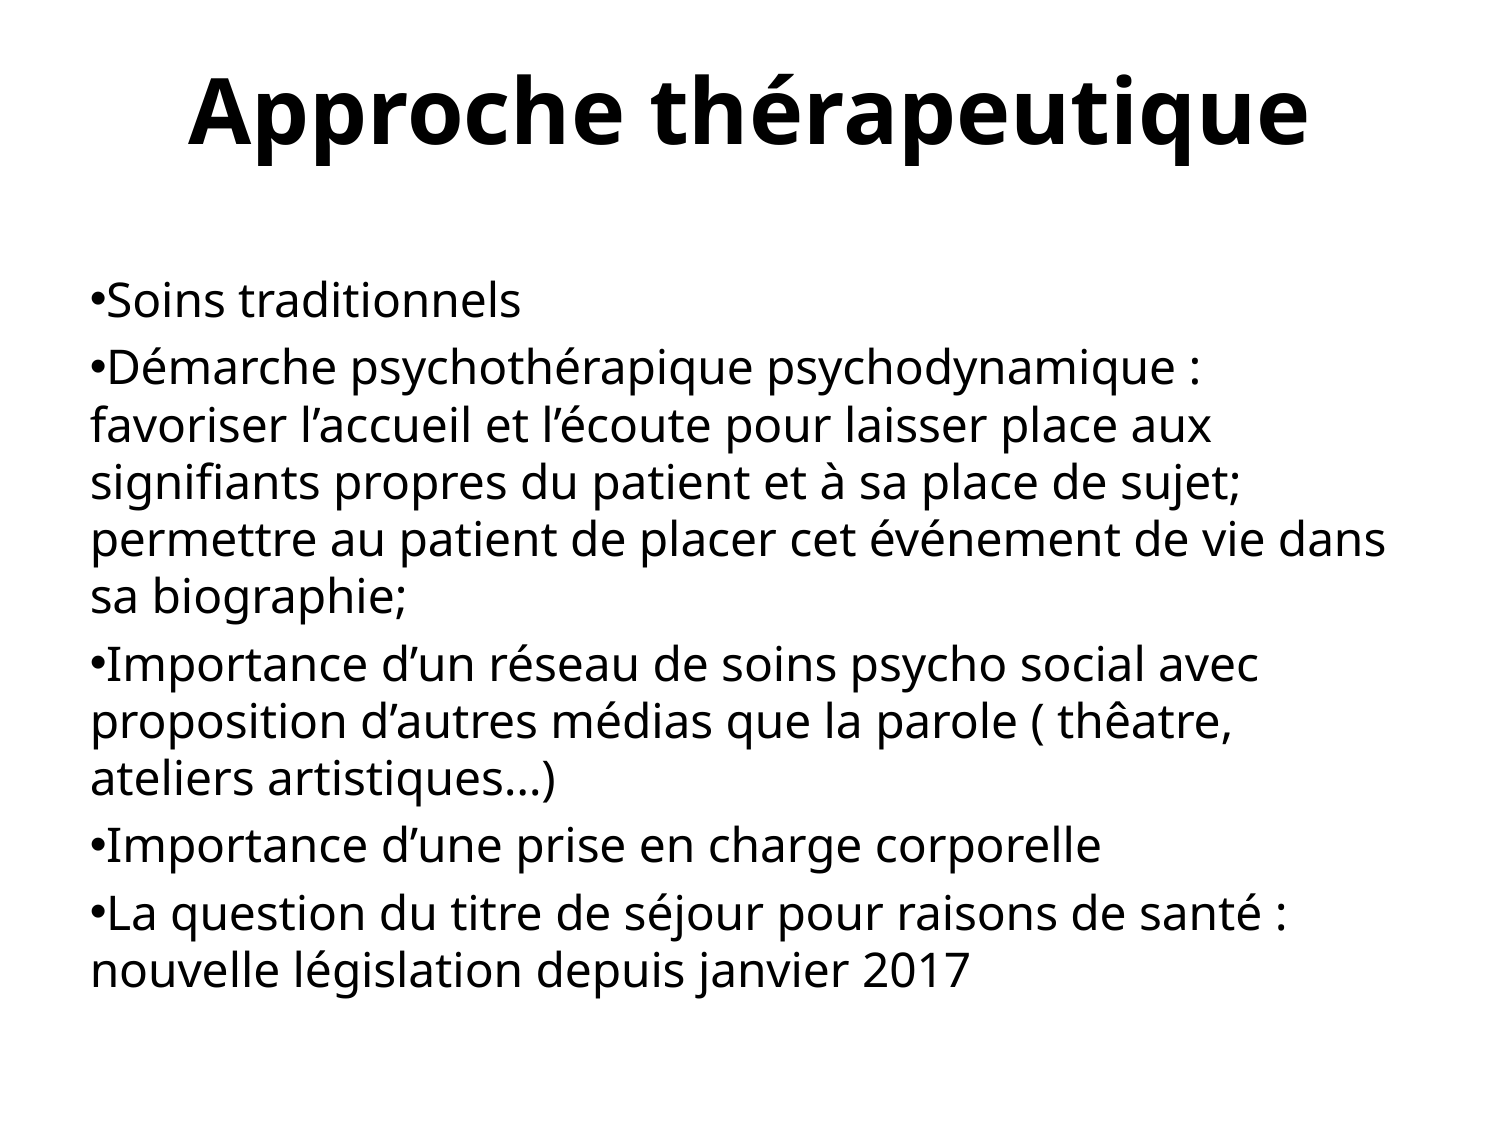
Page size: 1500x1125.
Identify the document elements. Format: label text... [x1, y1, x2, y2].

list Soins traditionnels Démarche psychothérapique psychodynamique : favoriser l’accueil et l’écoute pour laisser place aux signifiants propres du patient et à sa place de sujet; permettre au patient de placer cet événement de vie dans sa biographie; Importance d’un réseau de soins psycho social avec proposition d’autres médias que la parole ( thêatre, ateliers artistiques…) Importance d’une prise en charge corporelle La question du titre de séjour pour raisons de santé : nouvelle législation depuis janvier 2017 [75, 262, 1425, 1005]
title Approche thérapeutique [75, 45, 1425, 233]
